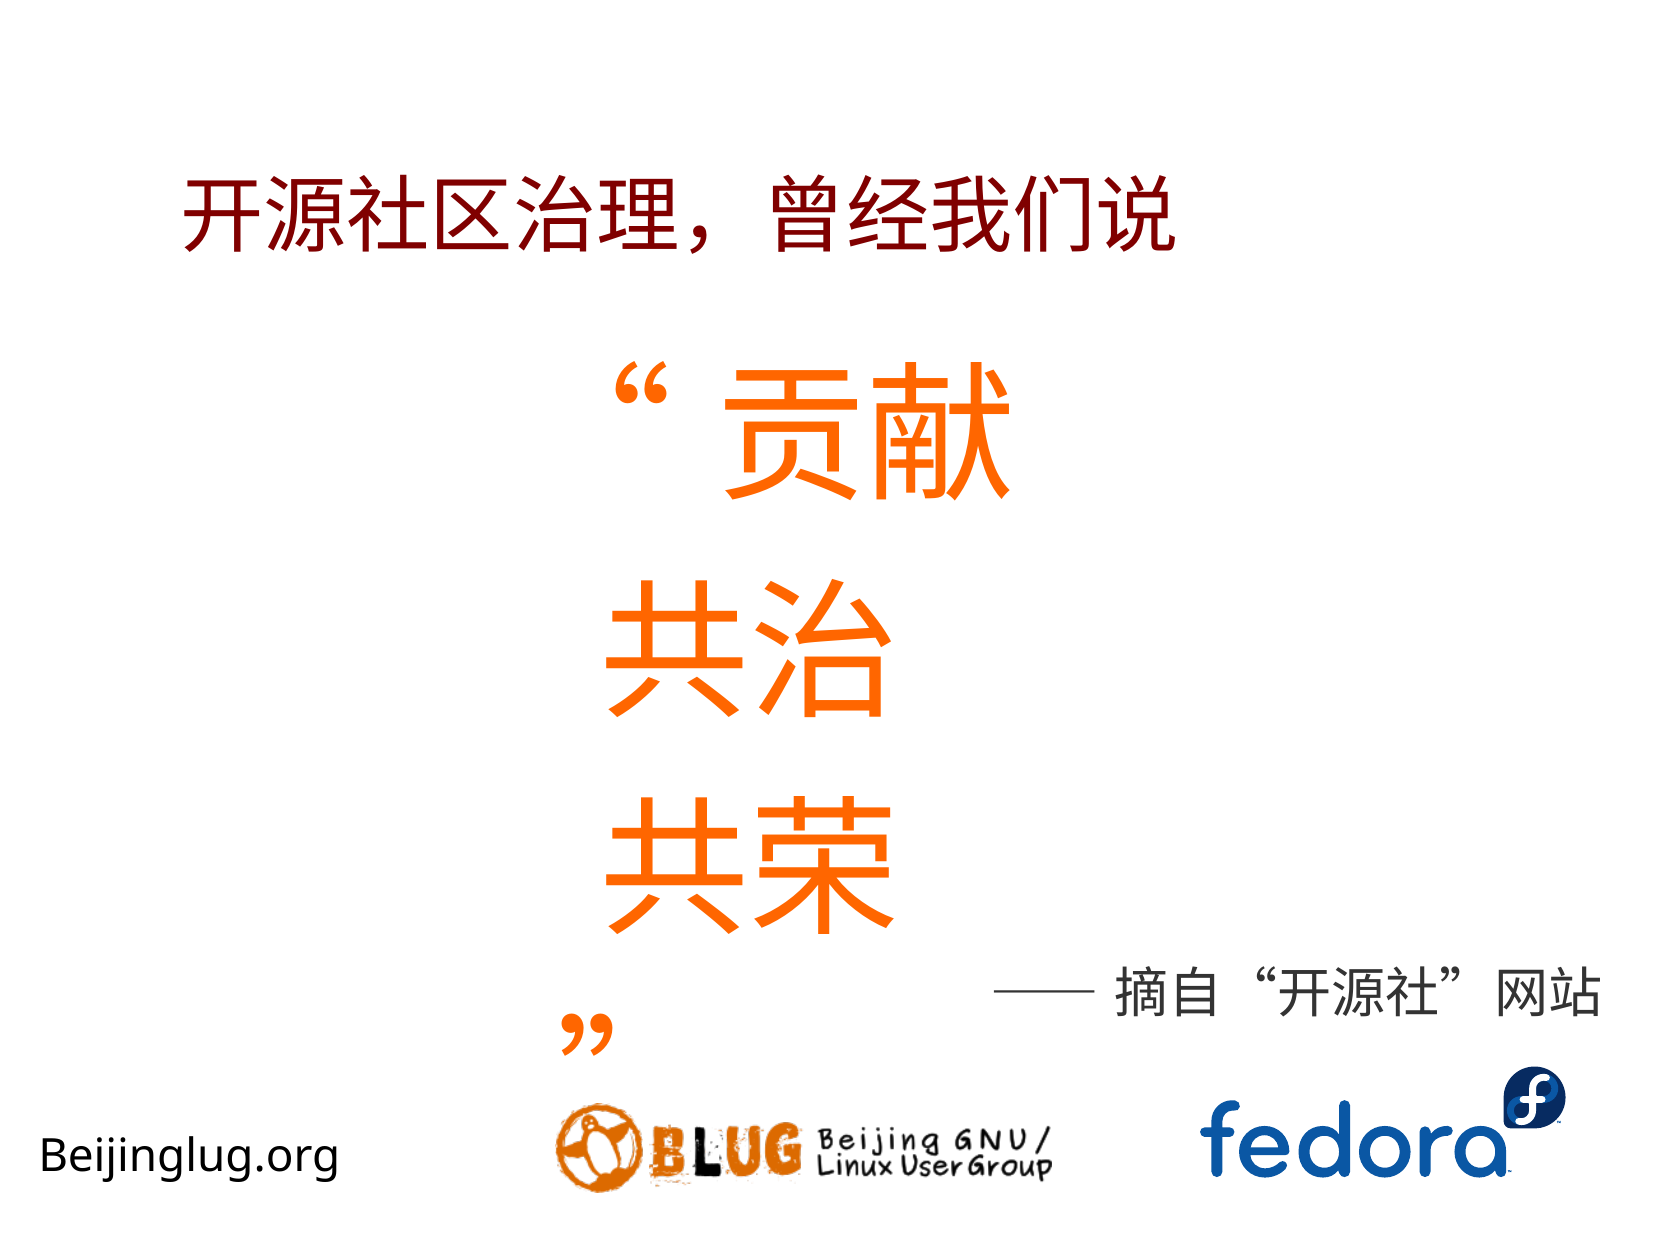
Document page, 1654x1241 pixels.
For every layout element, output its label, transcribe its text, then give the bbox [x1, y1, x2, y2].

text_box 开源社区治理，曾经我们说 [165, 141, 1194, 266]
text_box ——摘自“开源社”网站 [975, 941, 1548, 1028]
text_box “贡献 共治 共荣 ” [507, 307, 1040, 936]
picture [555, 1103, 1052, 1193]
